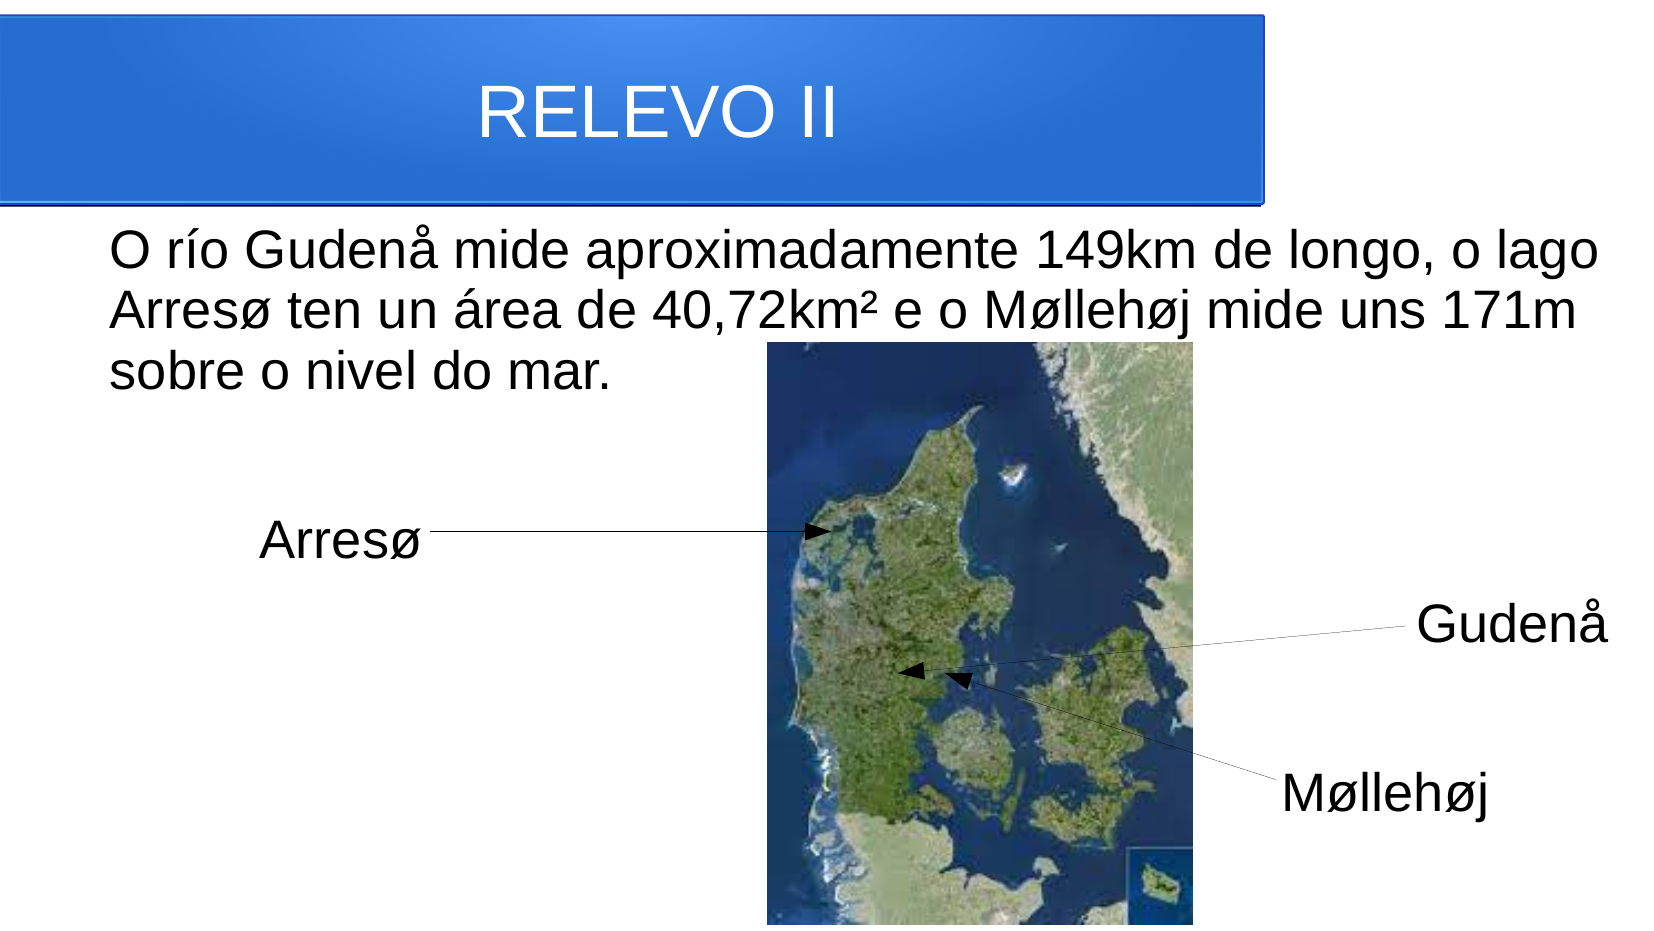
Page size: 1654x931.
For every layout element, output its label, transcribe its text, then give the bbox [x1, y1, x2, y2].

picture [767, 342, 1193, 926]
list O río Gudenå mide aproximadamente 149km de longo, o lago Arresø ten un área de 40,72km² e o Møllehøj mide uns 171m sobre o nivel do mar. Arresø Gudenå Møllehøj [38, 212, 1610, 831]
title RELEVO II [82, 35, 1235, 189]
